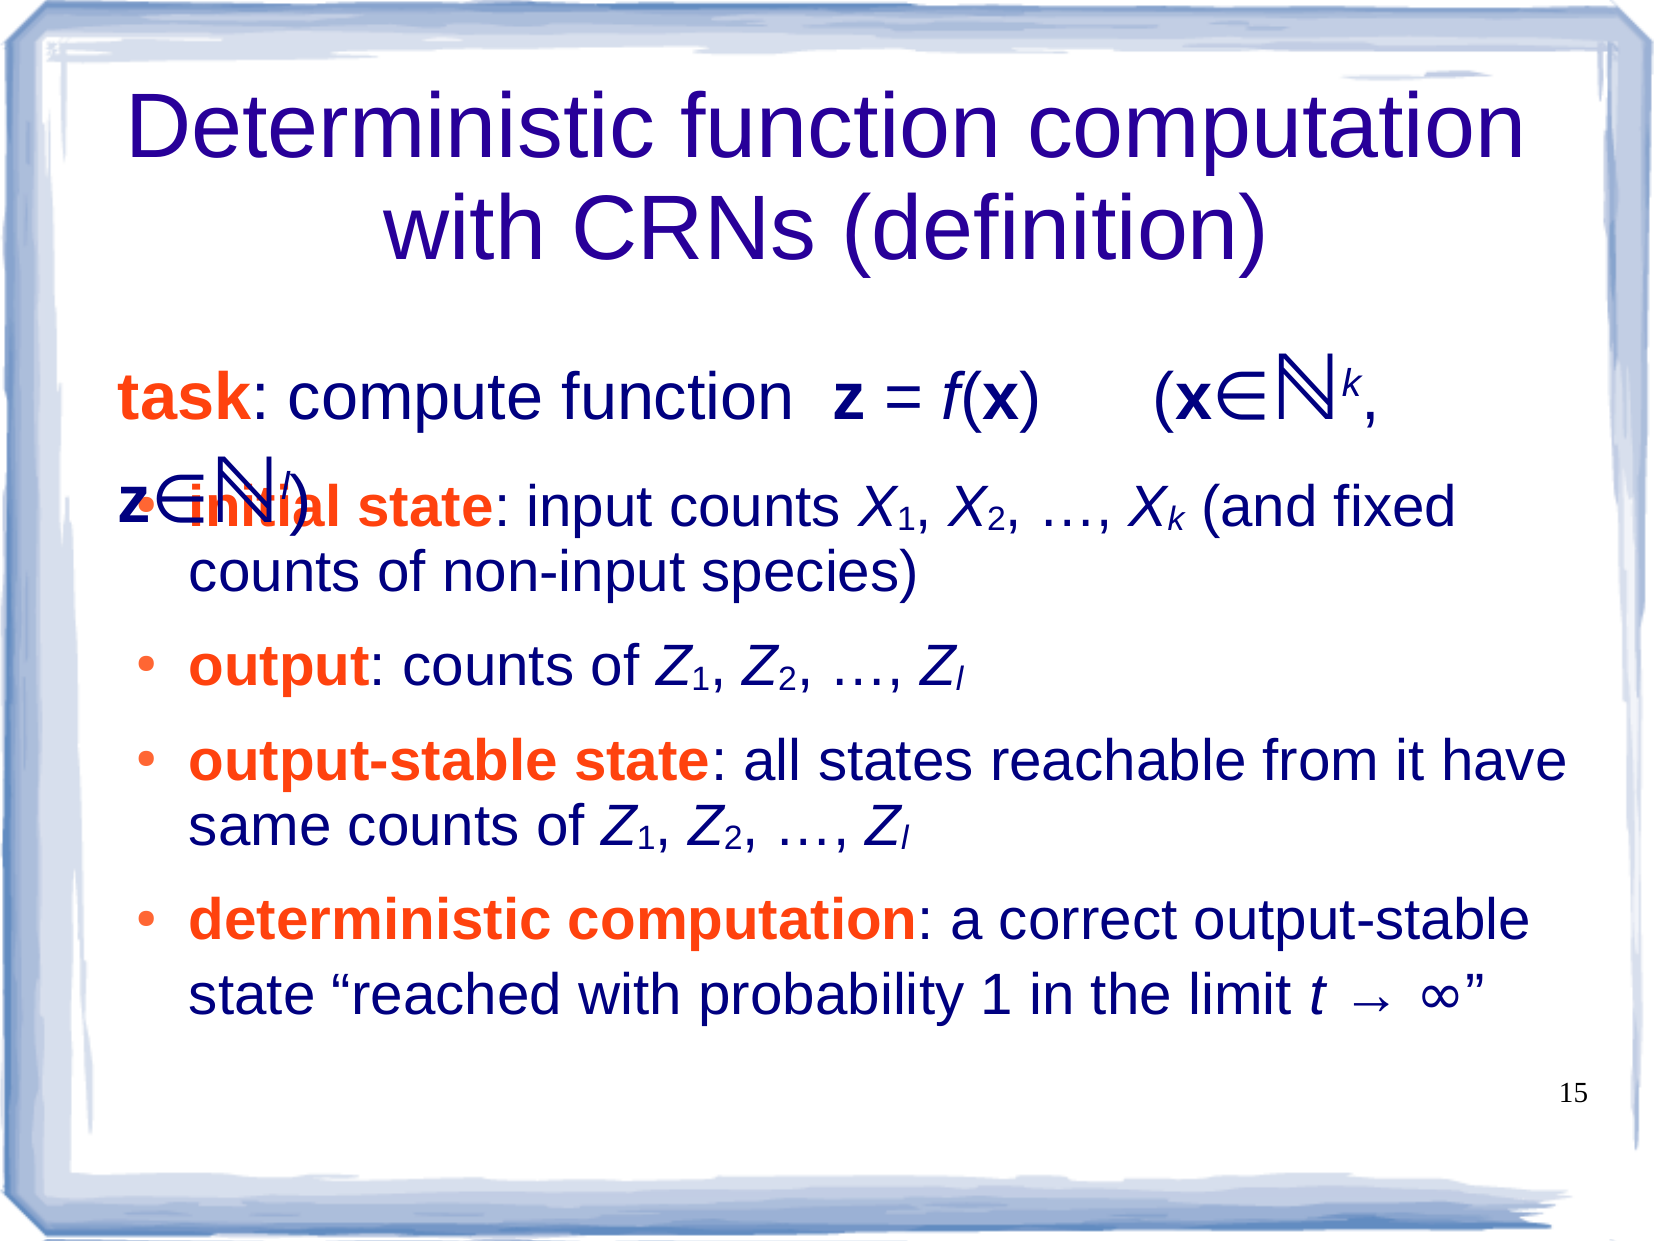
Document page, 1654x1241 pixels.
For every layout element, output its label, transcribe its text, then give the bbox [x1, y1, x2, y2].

text_box task: compute function z = f(x) (x∈ℕk, z∈ℕl) [103, 329, 1560, 447]
picture [0, 0, 1654, 1241]
title Deterministic function computation with CRNs (definition) [82, 73, 1571, 281]
list initial state: input counts X1, X2, …, Xk (and fixed counts of non-input species) output: counts of Z1, Z2, …, Zl output-stable state: all states reachable from it have same counts of Z1, Z2, …, Zl deterministic computation: a correct output-stable state “reached with probability 1 in the limit t → ∞” [118, 473, 1600, 1114]
